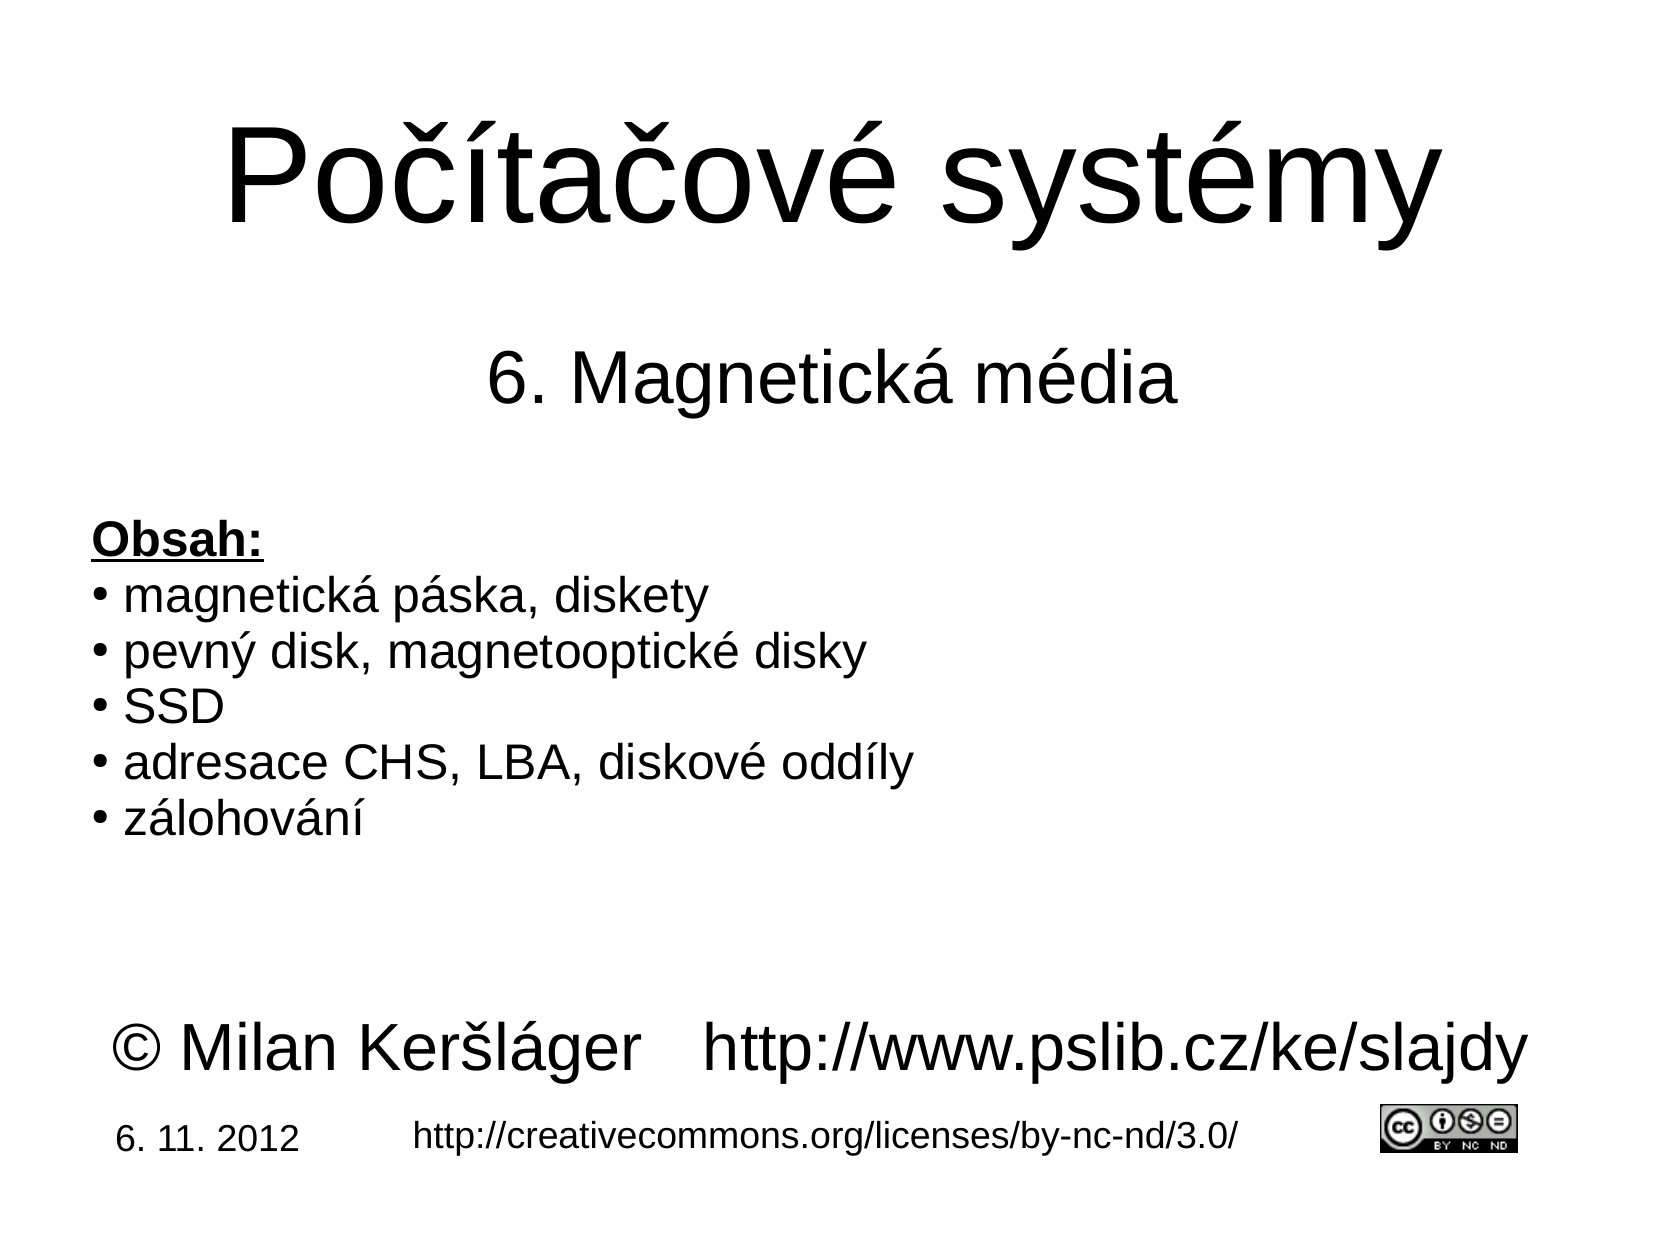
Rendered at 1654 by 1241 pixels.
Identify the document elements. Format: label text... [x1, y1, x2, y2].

text_box 6. 11. 2012 [100, 1110, 337, 1168]
text_box http://creativecommons.org/licenses/by-nc-nd/3.0/ [339, 1107, 1313, 1165]
title Počítačové systémy 6. Magnetická média [88, 56, 1577, 461]
text_box Obsah: magnetická páska, diskety pevný disk, magnetooptické disky SSD adresace CHS, LBA, diskové oddíly zálohování [76, 503, 1583, 855]
picture [1380, 1104, 1518, 1153]
list © Milan Keršláger http://www.pslib.cz/ke/slajdy [76, 1009, 1565, 1087]
